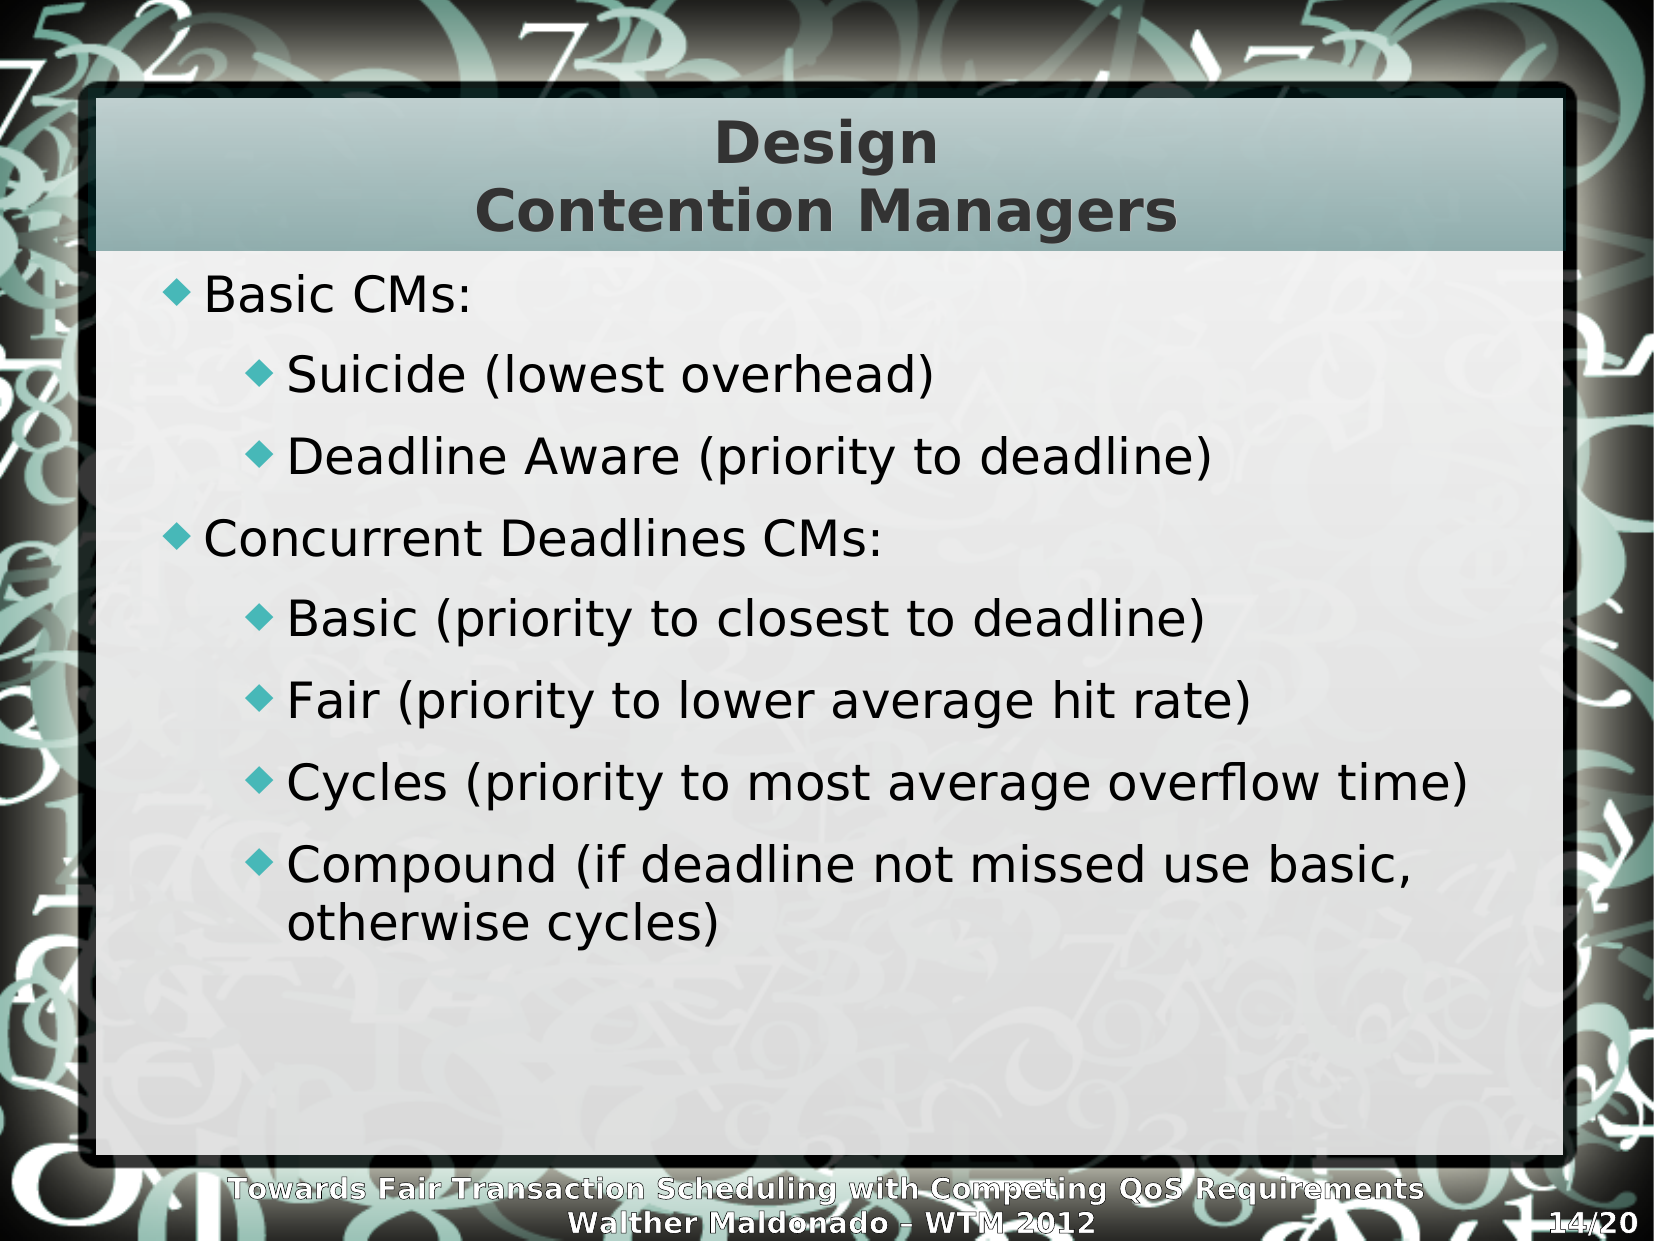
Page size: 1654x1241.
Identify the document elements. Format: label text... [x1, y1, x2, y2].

picture [0, 0, 1654, 1241]
list Basic CMs: Suicide (lowest overhead) Deadline Aware (priority to deadline) Concurrent Deadlines CMs: Basic (priority to closest to deadline) Fair (priority to lower average hit rate) Cycles (priority to most average overflow time) Compound (if deadline not missed use basic, otherwise cycles) [103, 265, 1551, 1152]
title Design Contention Managers [103, 103, 1551, 251]
